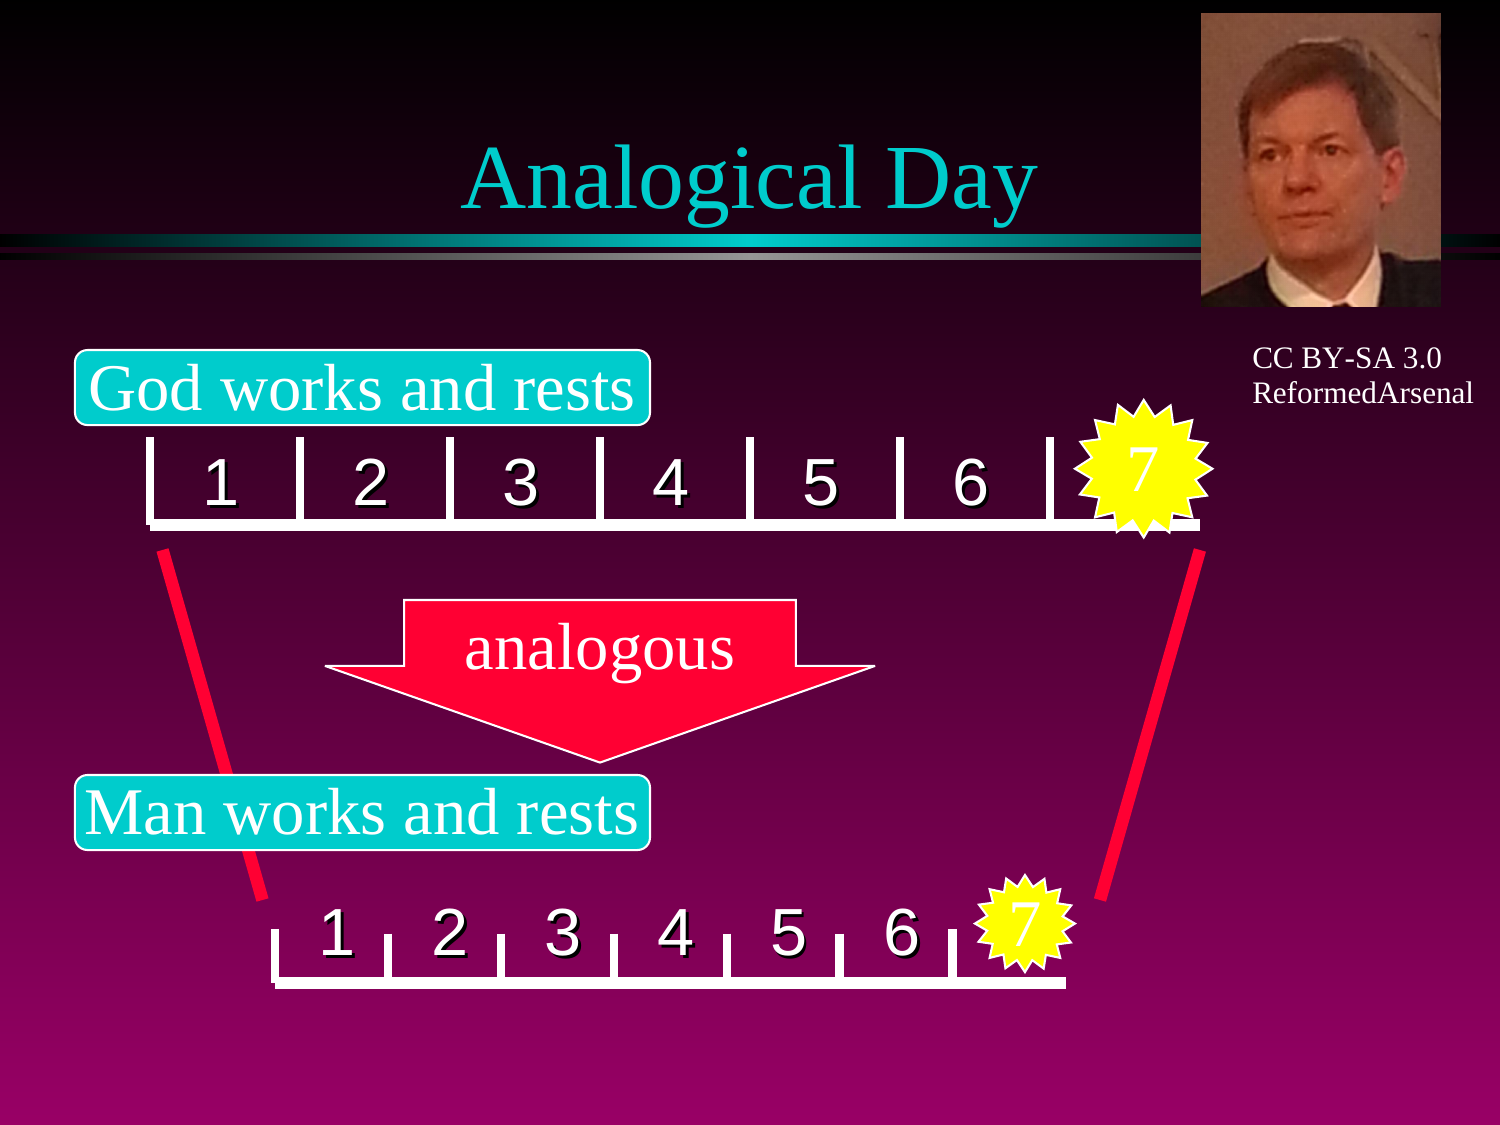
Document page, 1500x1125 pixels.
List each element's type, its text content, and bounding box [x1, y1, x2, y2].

text_box 4 [637, 437, 713, 528]
title Analogical Day [112, 83, 1201, 272]
text_box 3 [487, 437, 563, 528]
text_box 2 [337, 437, 413, 528]
text_box 1 [187, 437, 263, 528]
text_box 1 [303, 887, 360, 978]
text_box 3 [529, 887, 586, 978]
text_box 7 [974, 875, 1075, 973]
text_box 6 [937, 437, 1013, 528]
text_box 5 [754, 887, 812, 978]
text_box CC BY-SA 3.0 ReformedArsenal [1237, 333, 1500, 453]
text_box 7 [1074, 399, 1213, 538]
picture [1201, 13, 1441, 307]
text_box God works and rests [74, 350, 651, 426]
text_box Man works and rests [74, 774, 651, 851]
text_box analogous [324, 600, 876, 763]
text_box 5 [787, 437, 863, 528]
text_box 4 [642, 887, 699, 978]
text_box 2 [416, 887, 473, 978]
text_box 6 [867, 887, 925, 978]
